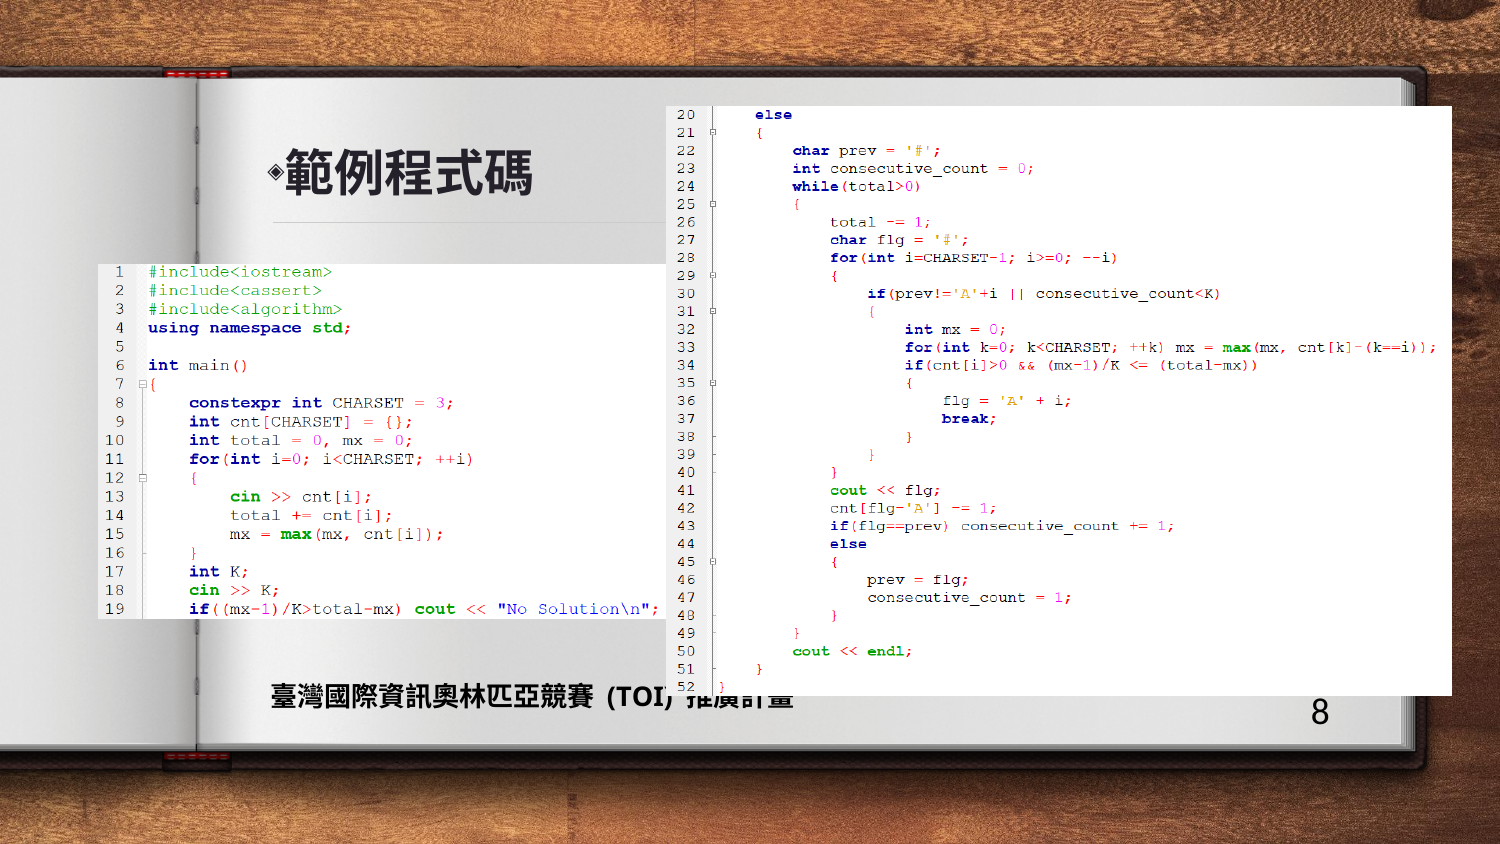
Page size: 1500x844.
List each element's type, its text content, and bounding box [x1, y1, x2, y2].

picture [98, 106, 1452, 696]
text_box [1295, 696, 1386, 737]
list 範例程式碼 [252, 126, 666, 226]
